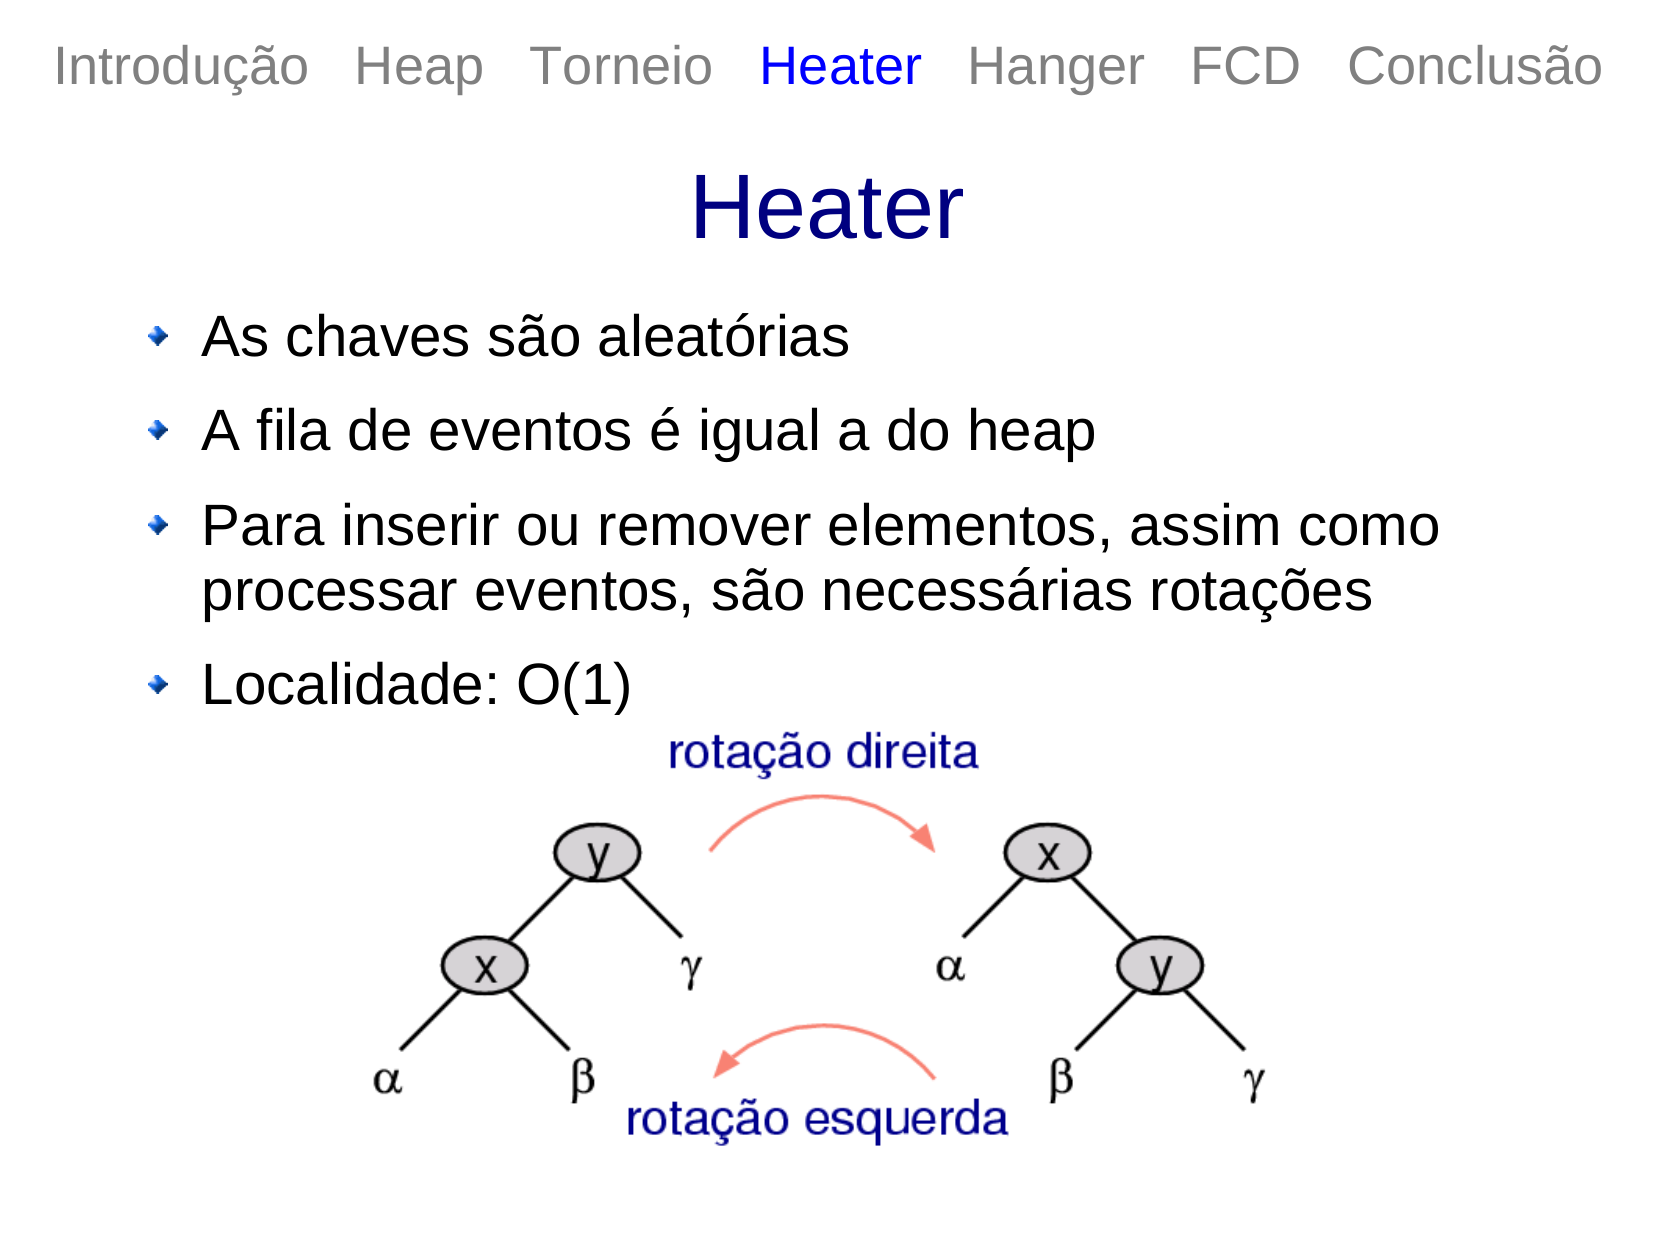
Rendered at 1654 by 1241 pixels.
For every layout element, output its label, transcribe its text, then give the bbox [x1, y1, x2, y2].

list As chaves são aleatórias A fila de eventos é igual a do heap Para inserir ou remover elementos, assim como processar eventos, são necessárias rotações Localidade: O(1) [131, 303, 1535, 720]
picture [360, 715, 1273, 1160]
title Heater [121, 102, 1534, 311]
text_box Introdução Heap Torneio Heater Hanger FCD Conclusão [30, 35, 1629, 96]
